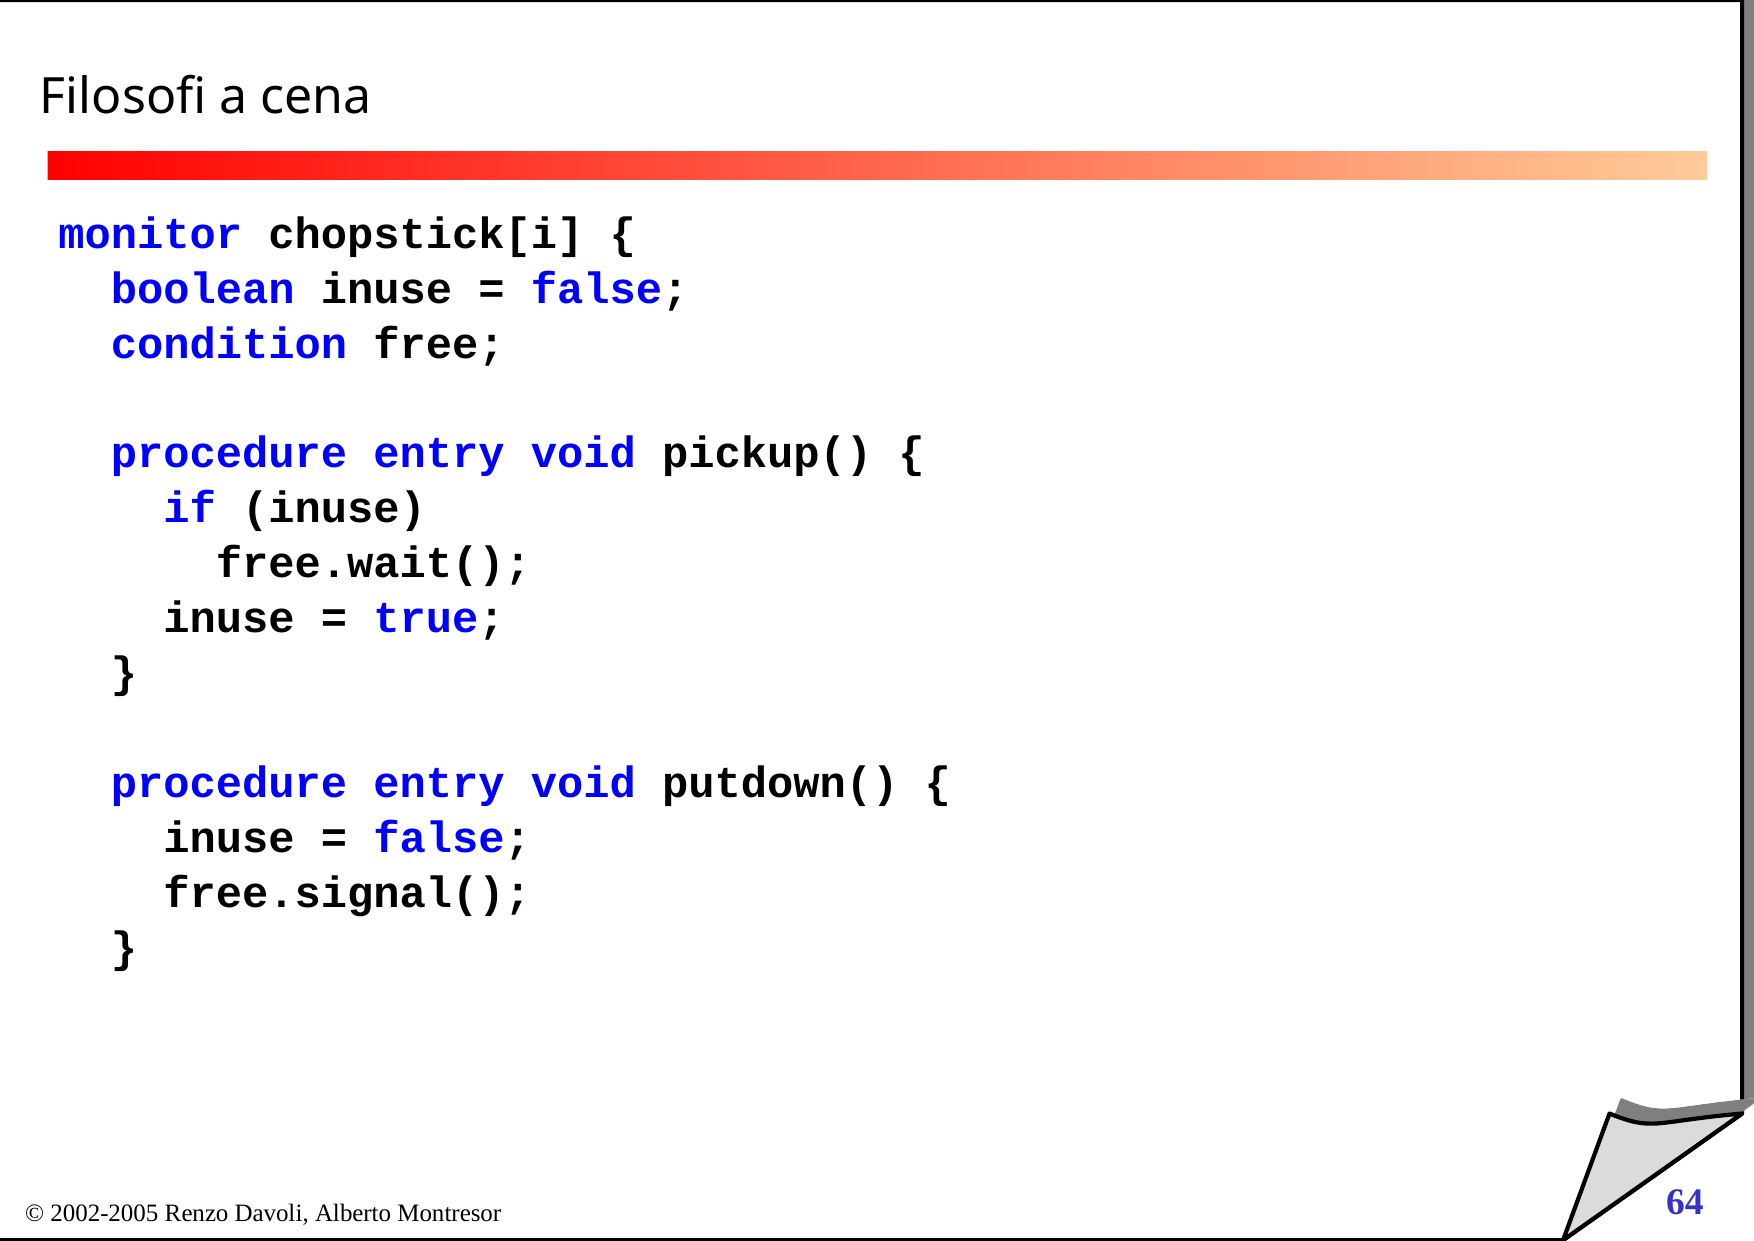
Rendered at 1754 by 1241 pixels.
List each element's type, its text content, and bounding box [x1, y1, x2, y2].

list monitor chopstick[i] { boolean inuse = false; condition free; procedure entry void pickup() { if (inuse) free.wait(); inuse = true; } procedure entry void putdown() { inuse = false; free.signal(); } [58, 206, 1696, 976]
title Filosofi a cena [39, 49, 1713, 144]
